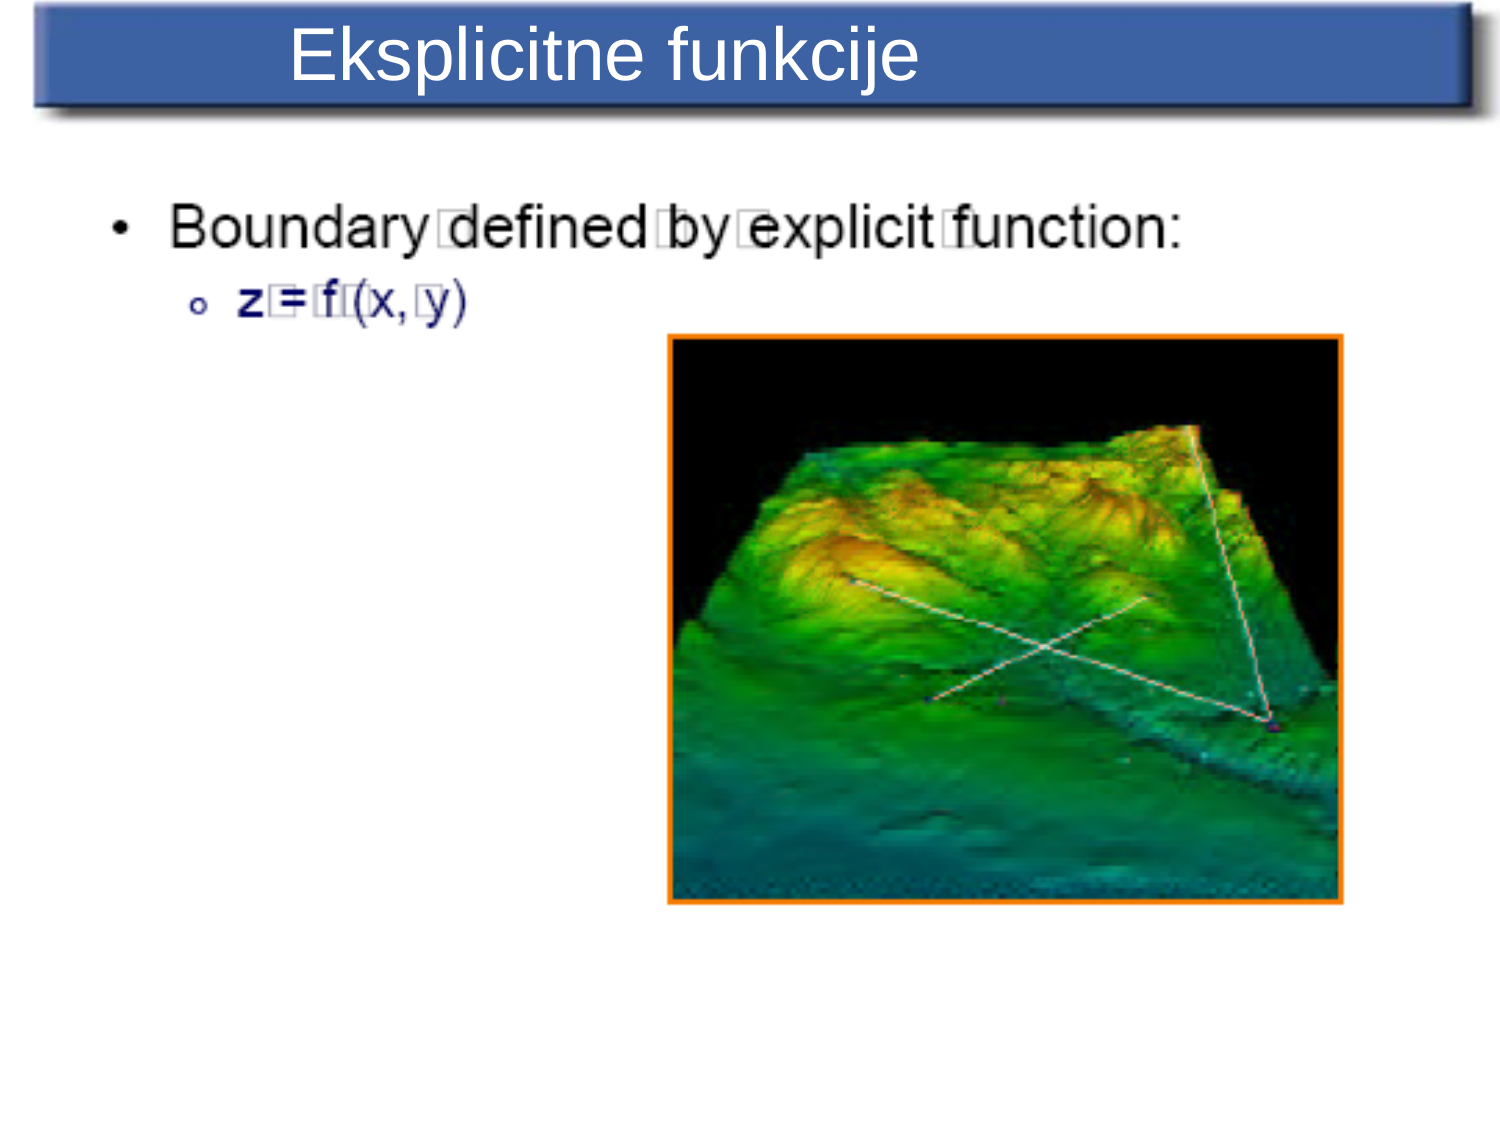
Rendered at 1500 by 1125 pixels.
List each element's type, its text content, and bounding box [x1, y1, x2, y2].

picture [32, 0, 1500, 127]
picture [100, 185, 1436, 961]
text_box Eksplicitne funkcije [273, 0, 938, 104]
